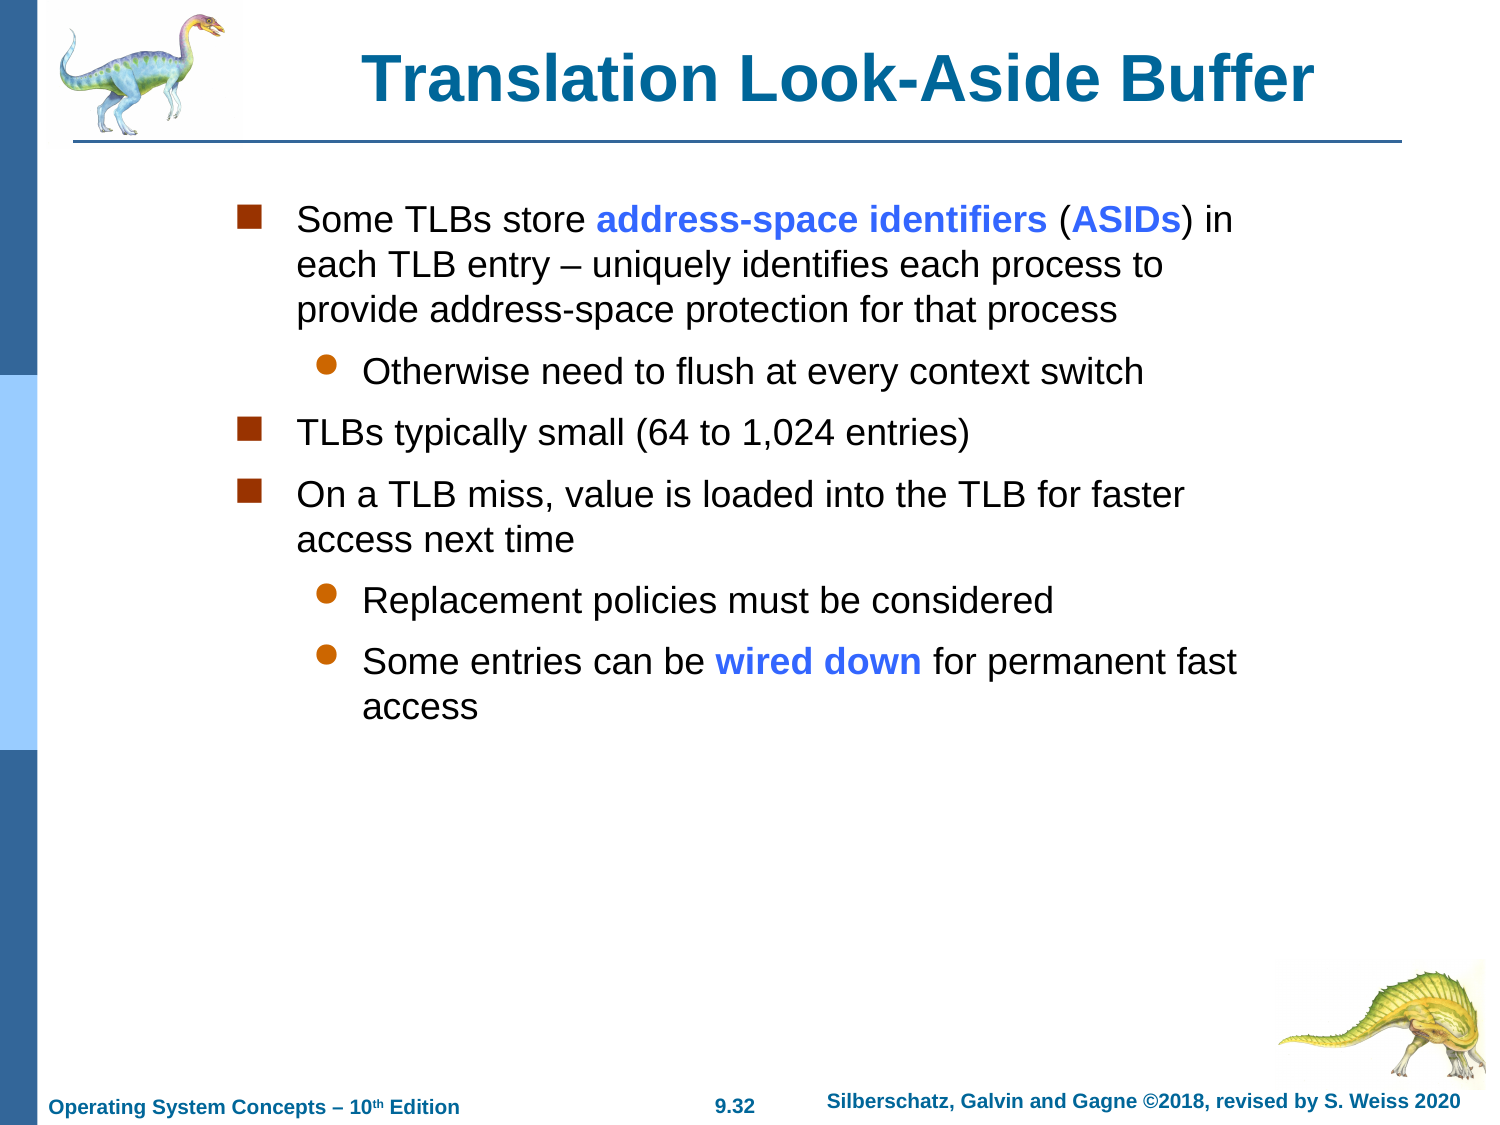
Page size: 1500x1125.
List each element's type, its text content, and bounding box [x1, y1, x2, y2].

title Translation Look-Aside Buffer [173, 27, 1500, 122]
picture [1275, 959, 1486, 1090]
picture [46, 0, 243, 149]
list Some TLBs store address-space identifiers (ASIDs) in each TLB entry – uniquely identifies each process to provide address-space protection for that process Otherwise need to flush at every context switch TLBs typically small (64 to 1,024 entries) On a TLB miss, value is loaded into the TLB for faster access next time Replacement policies must be considered Some entries can be wired down for permanent fast access [225, 187, 1294, 957]
